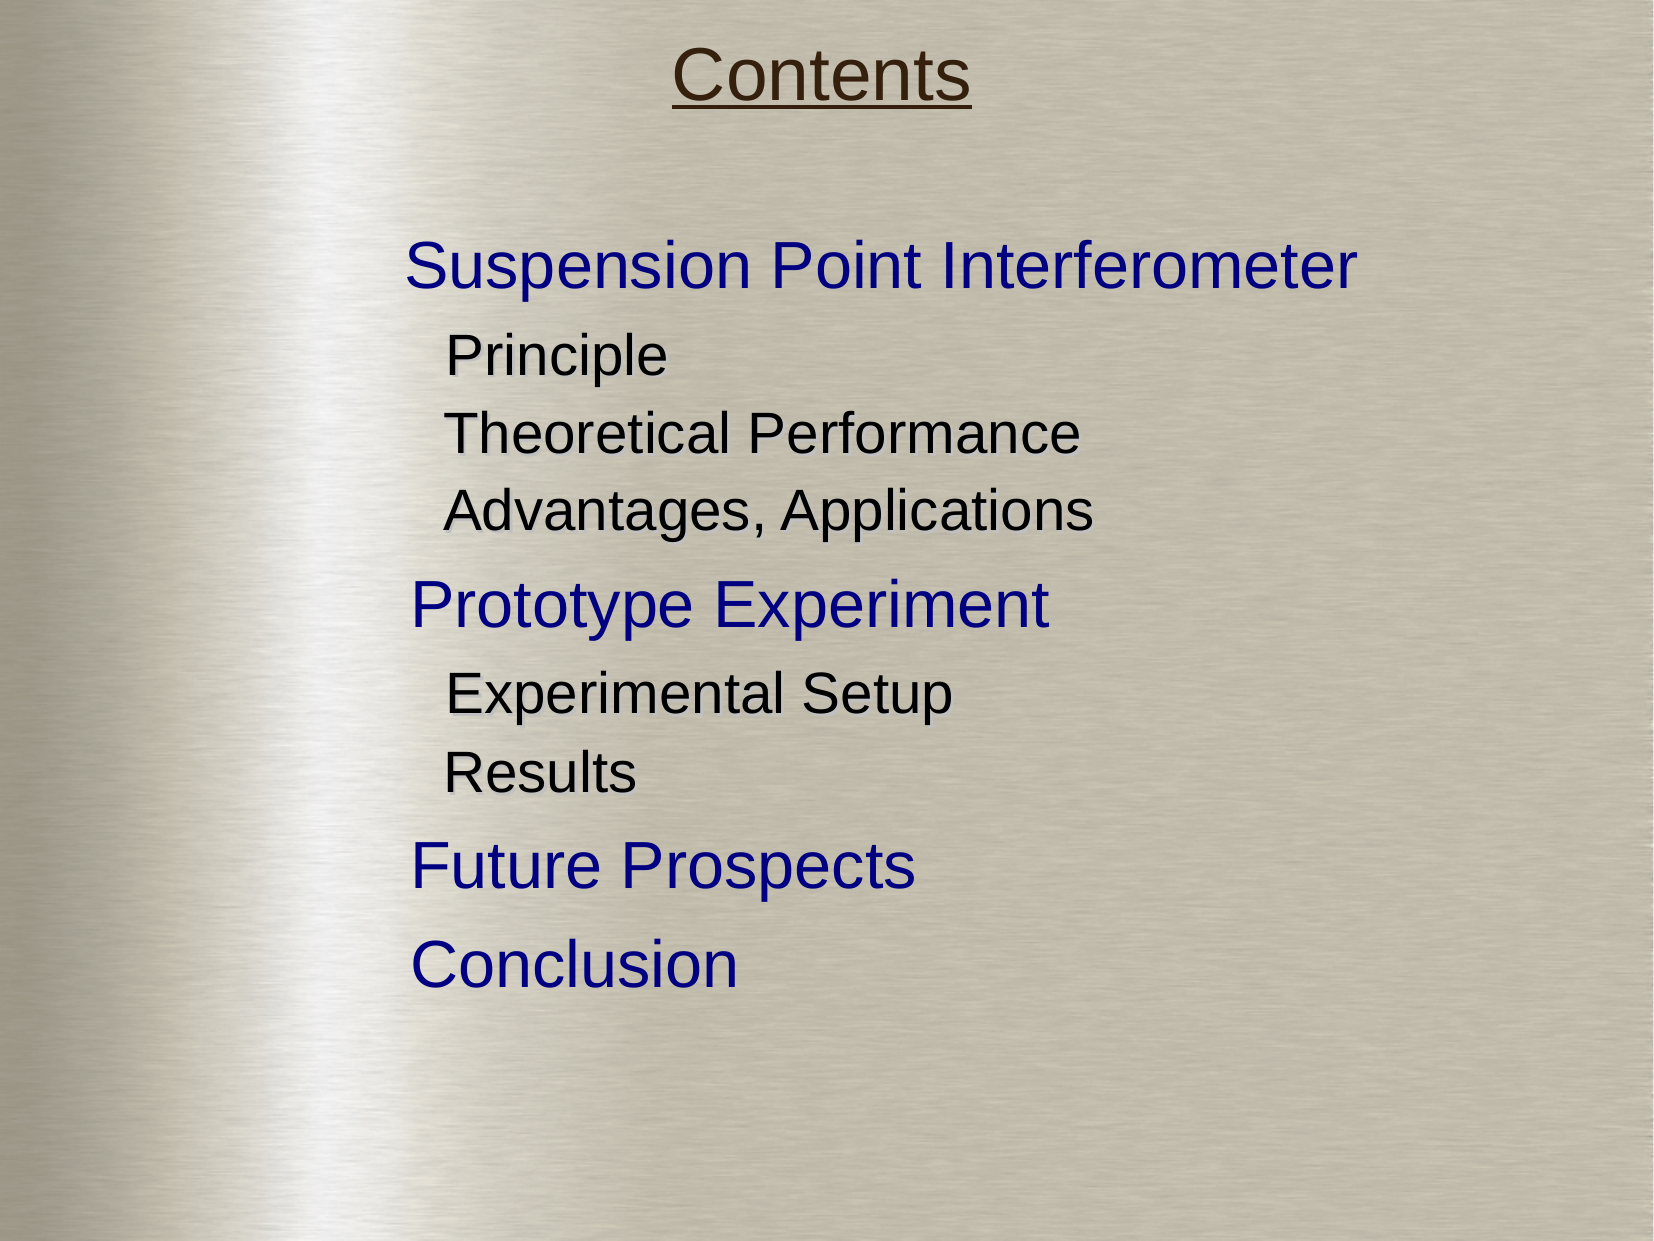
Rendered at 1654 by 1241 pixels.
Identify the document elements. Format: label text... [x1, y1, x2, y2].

text_box Contents [657, 25, 982, 125]
picture [0, 0, 1654, 1241]
text_box Suspension Point Interferometer Principle Theoretical Performance Advantages, Applications Prototype Experiment Experimental Setup Results Future Prospects Conclusion [376, 220, 1414, 1071]
